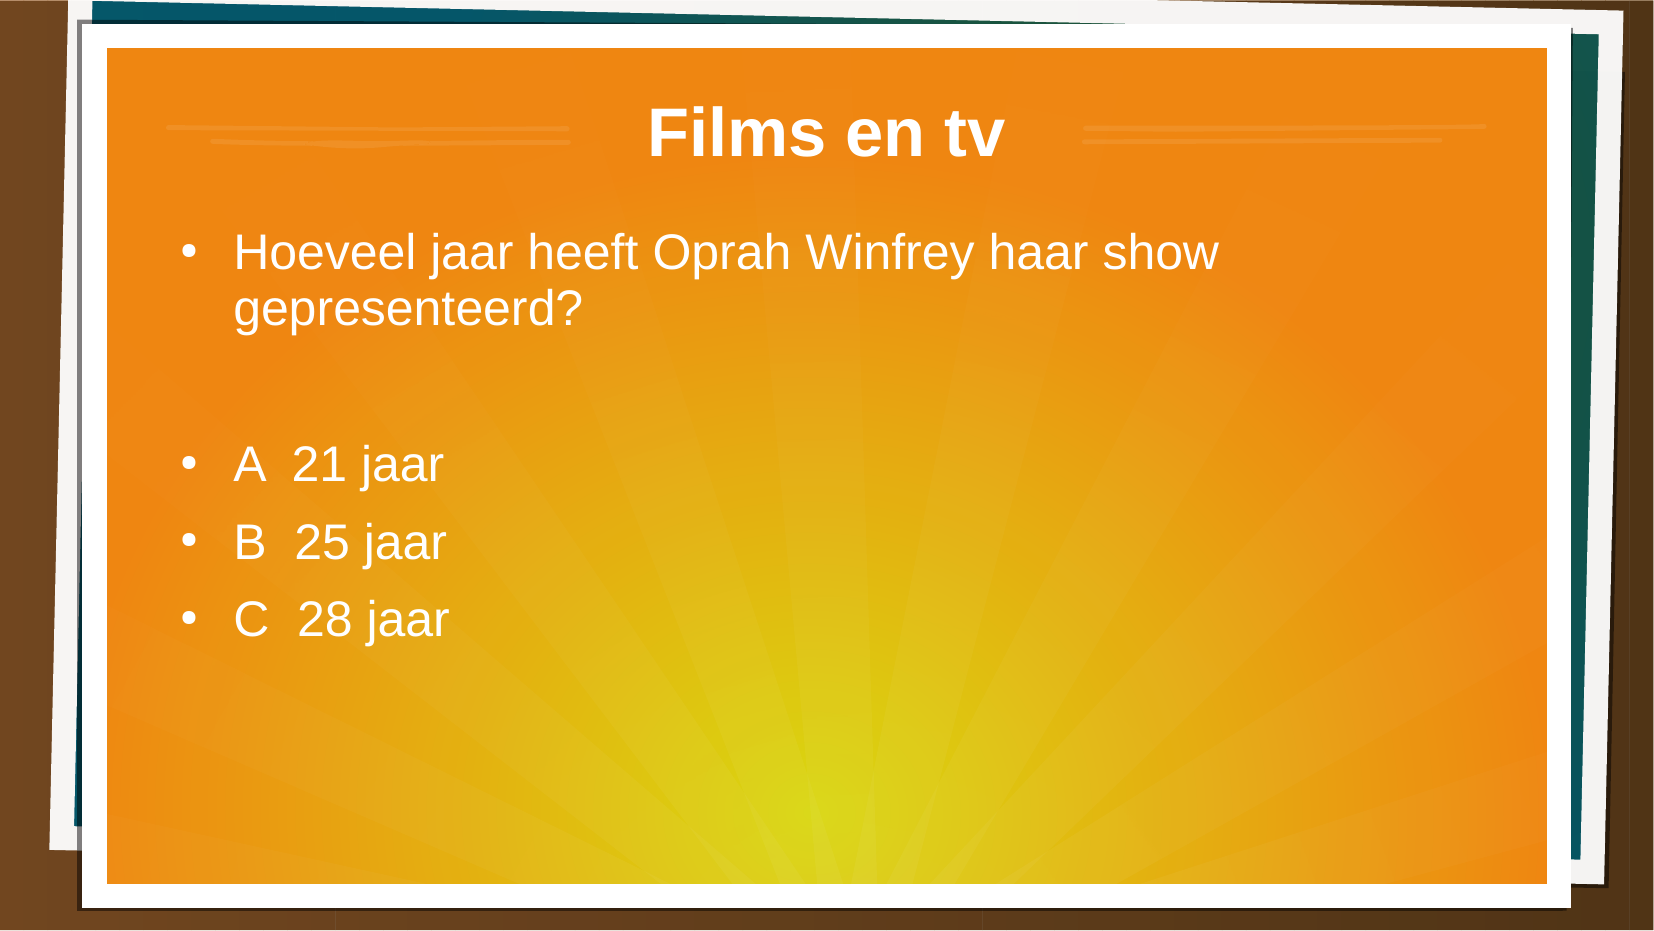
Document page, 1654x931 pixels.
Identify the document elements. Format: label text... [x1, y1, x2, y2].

list Hoeveel jaar heeft Oprah Winfrey haar show gepresenteerd? A 21 jaar B 25 jaar C 28 jaar [162, 224, 1492, 815]
title Films en tv [566, 59, 1087, 207]
